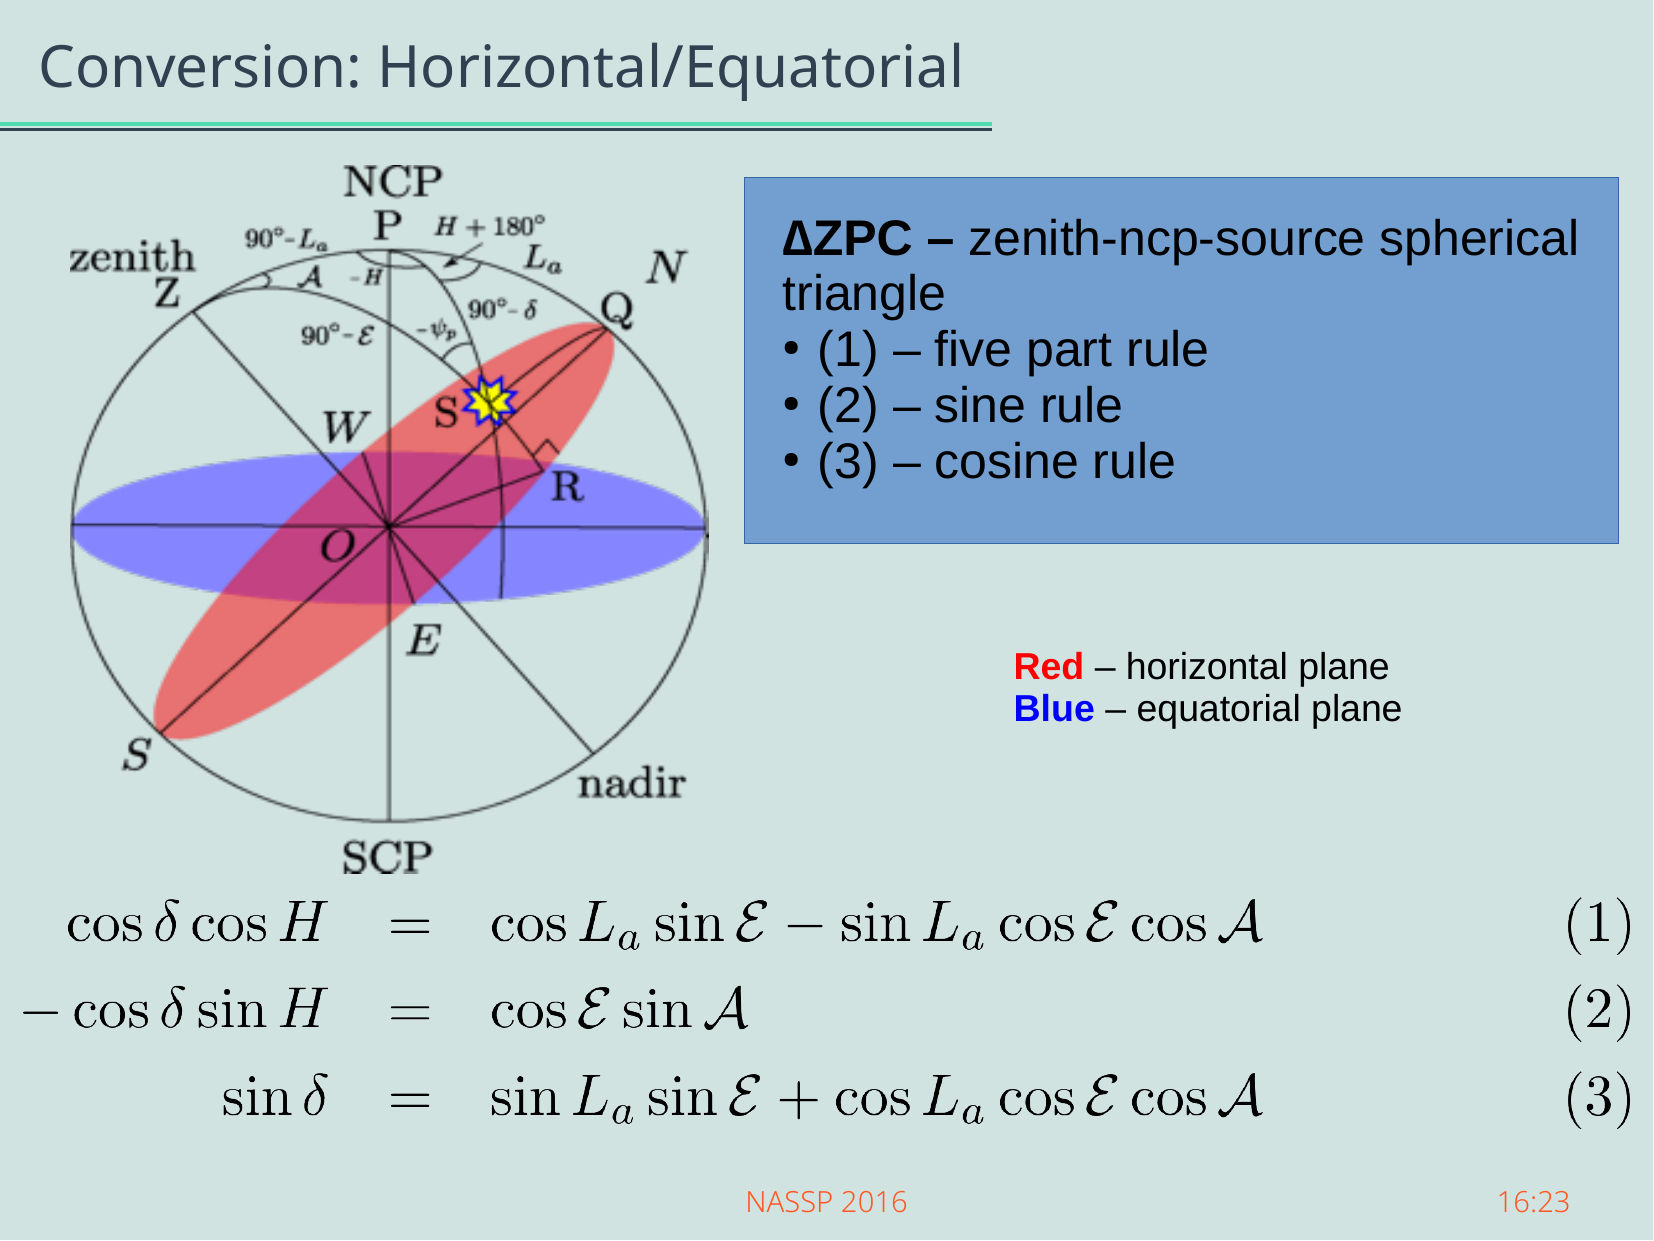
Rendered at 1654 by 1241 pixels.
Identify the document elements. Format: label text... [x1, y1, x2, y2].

text_box Red – horizontal plane Blue – equatorial plane [998, 637, 1418, 737]
text_box ∆ZPC – zenith-ncp-source spherical triangle (1) – five part rule (2) – sine rule (3) – cosine rule [767, 202, 1630, 497]
text_box Conversion: Horizontal/Equatorial [23, 17, 1359, 101]
picture [70, 165, 709, 875]
picture [22, 897, 1630, 1129]
text_box [744, 177, 1619, 544]
